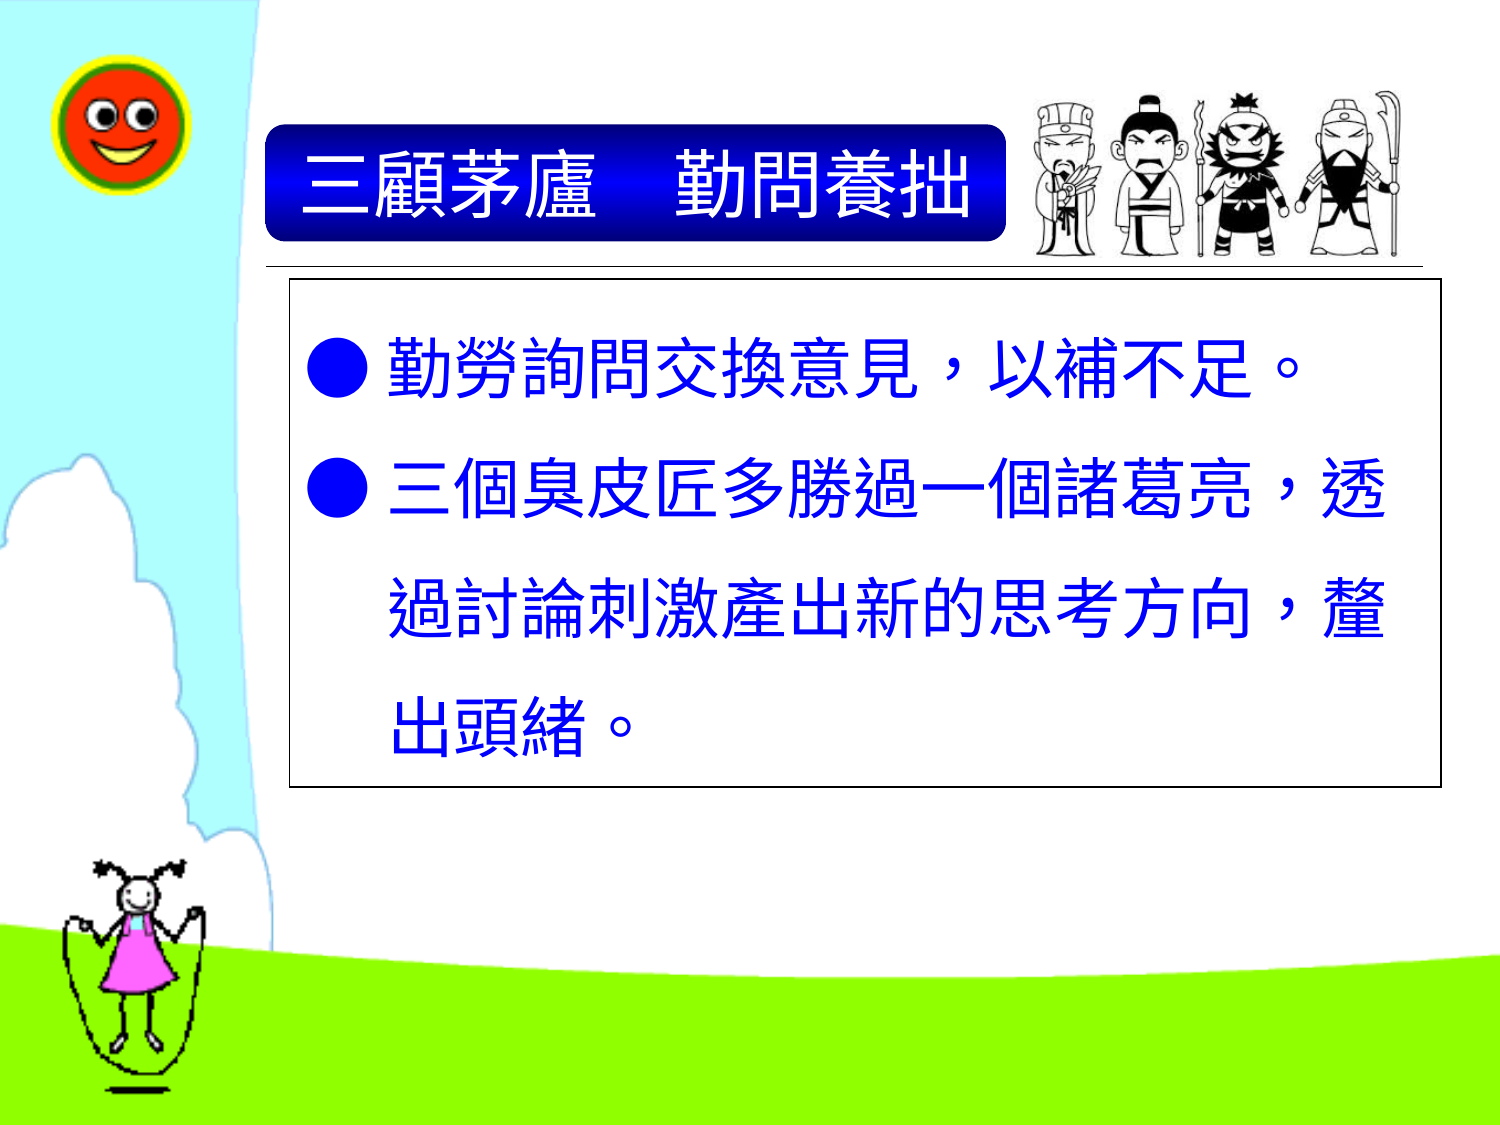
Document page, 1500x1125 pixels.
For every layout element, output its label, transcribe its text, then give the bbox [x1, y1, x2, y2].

text_box 三顧茅廬 勤問養拙 [265, 124, 1007, 242]
picture [0, 0, 1500, 1125]
text_box ●勤勞詢問交換意見，以補不足。 ●三個臭皮匠多勝過一個諸葛亮，透 過討論刺激產出新的思考方向，釐 出頭緒。 [289, 279, 1441, 787]
